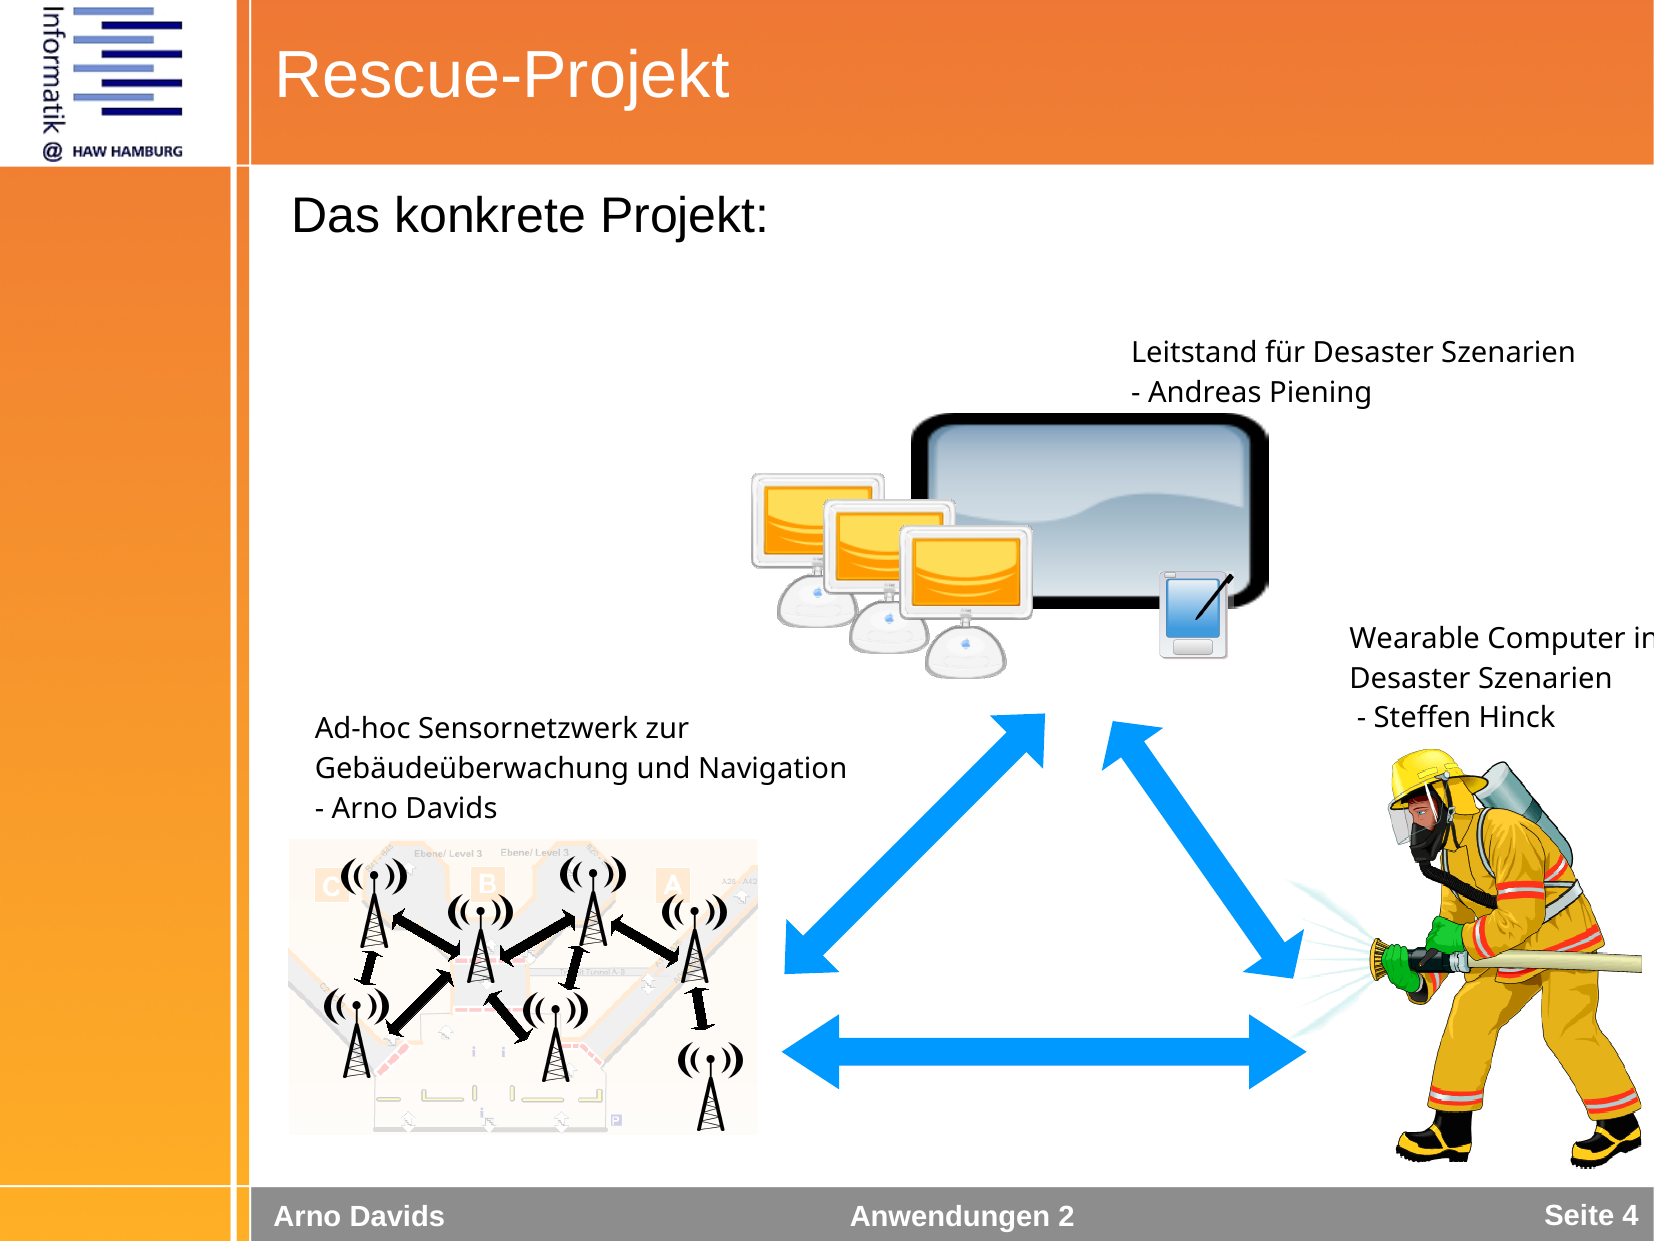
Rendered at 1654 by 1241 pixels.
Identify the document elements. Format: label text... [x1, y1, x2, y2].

title Rescue-Projekt [274, 11, 1651, 137]
picture [0, 0, 1654, 1241]
list Das konkrete Projekt: [274, 187, 1576, 1175]
picture [43, 5, 186, 162]
text_box Wearable Computer in Desaster Szenarien - Steffen Hinck [1576, 609, 1654, 735]
